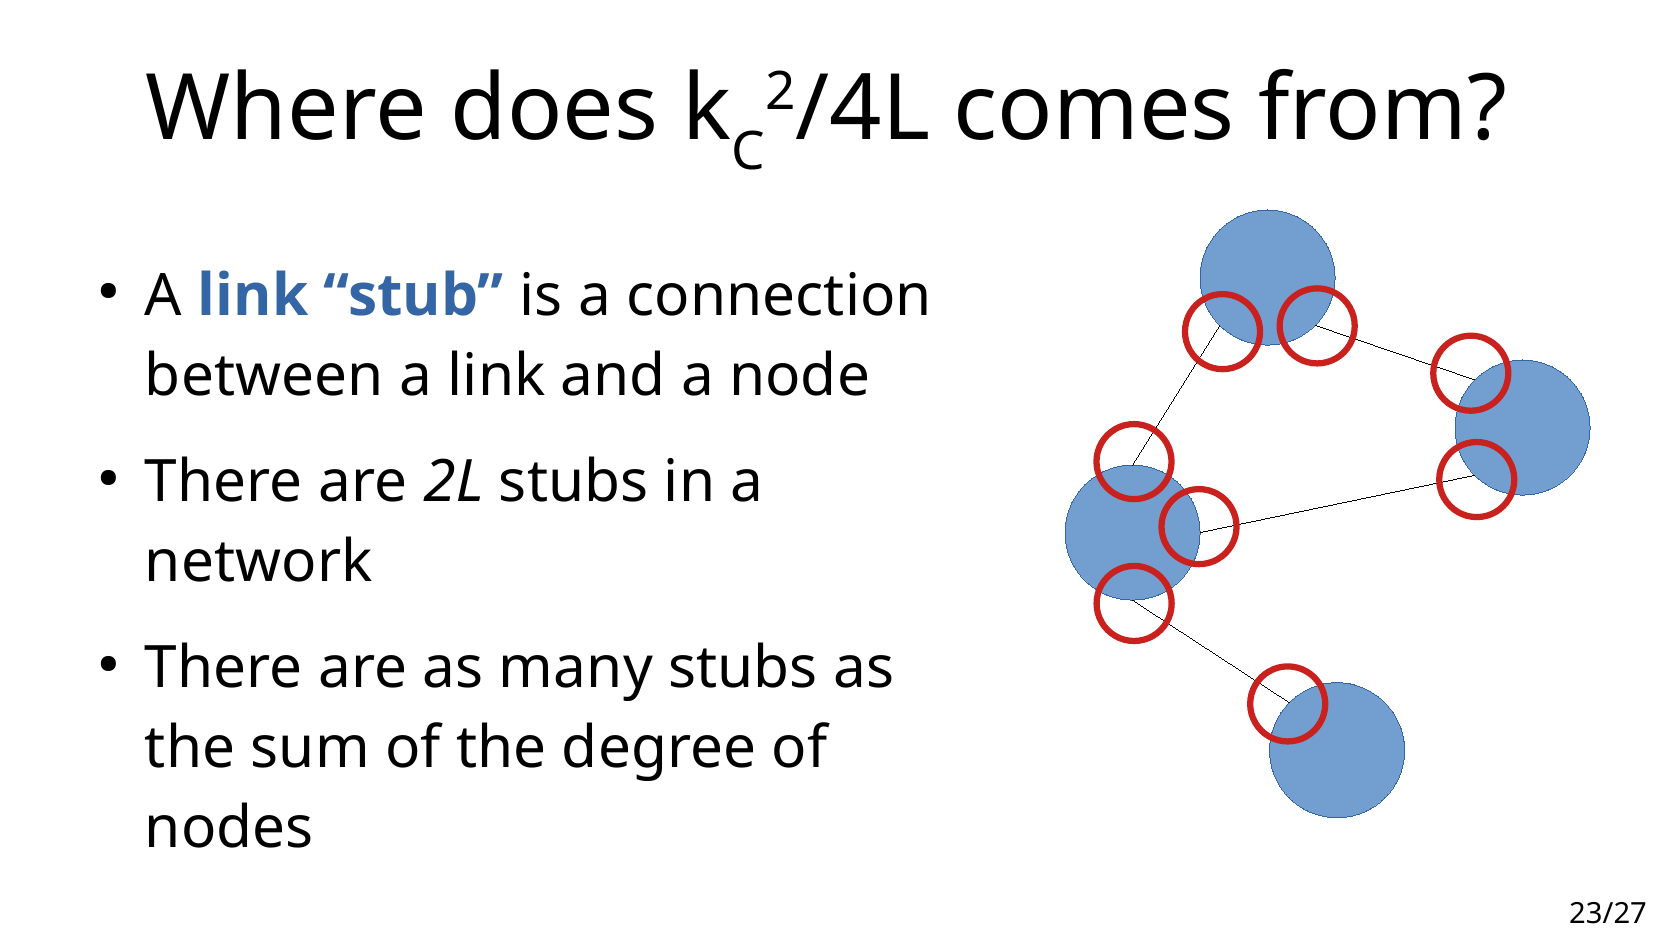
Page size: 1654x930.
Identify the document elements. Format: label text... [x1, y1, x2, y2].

text_box [1269, 682, 1405, 818]
text_box [1458, 362, 1505, 407]
text_box [1065, 476, 1191, 589]
text_box [1200, 209, 1336, 346]
list A link “stub” is a connection between a link and a node There are 2L stubs in a network There are as many stubs as the sum of the degree of nodes [82, 252, 961, 871]
text_box [1165, 495, 1201, 560]
title Where does kC2/4L comes from? [82, 1, 1571, 225]
text_box [1102, 570, 1166, 601]
text_box [1455, 359, 1591, 496]
text_box [1205, 298, 1256, 344]
text_box [1102, 465, 1166, 495]
text_box [1283, 292, 1333, 342]
text_box [1459, 446, 1511, 494]
text_box [1271, 686, 1322, 738]
